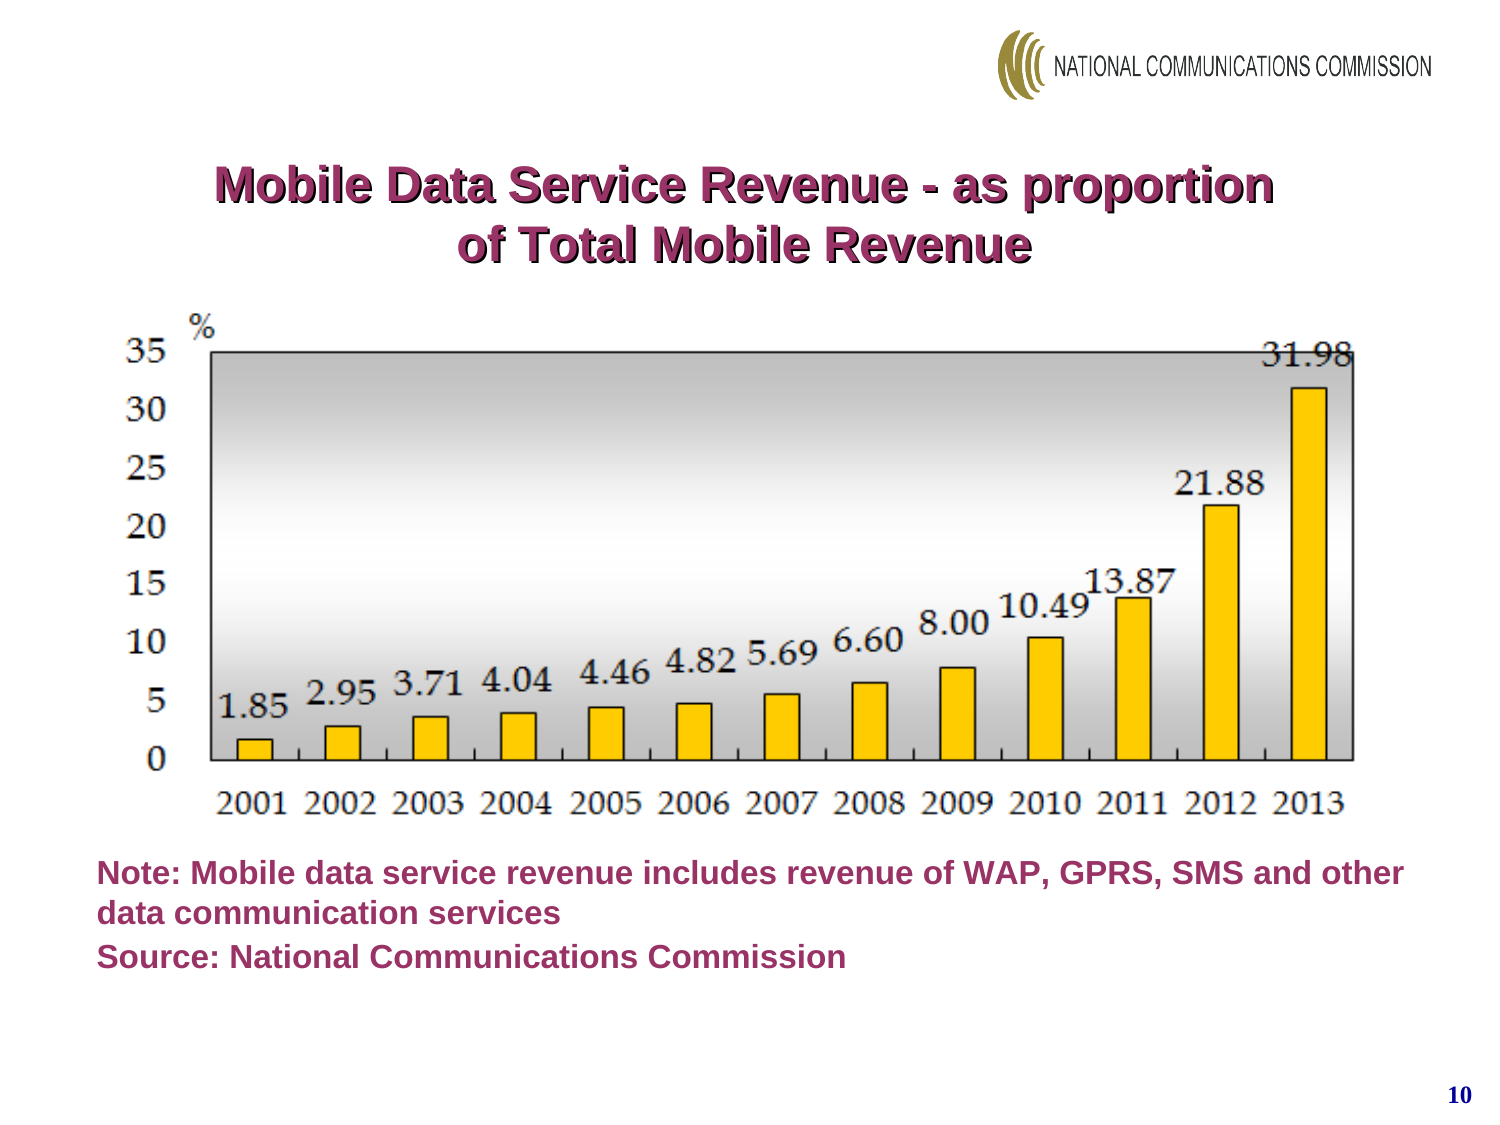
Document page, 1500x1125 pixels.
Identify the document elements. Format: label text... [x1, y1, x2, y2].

picture [998, 30, 1432, 100]
text_box Note: Mobile data service revenue includes revenue of WAP, GPRS, SMS and other data communication services Source: National Communications Commission [81, 843, 1436, 983]
title Mobile Data Service Revenue - as proportion of Total Mobile Revenue [175, 128, 1313, 293]
picture [88, 278, 1424, 843]
